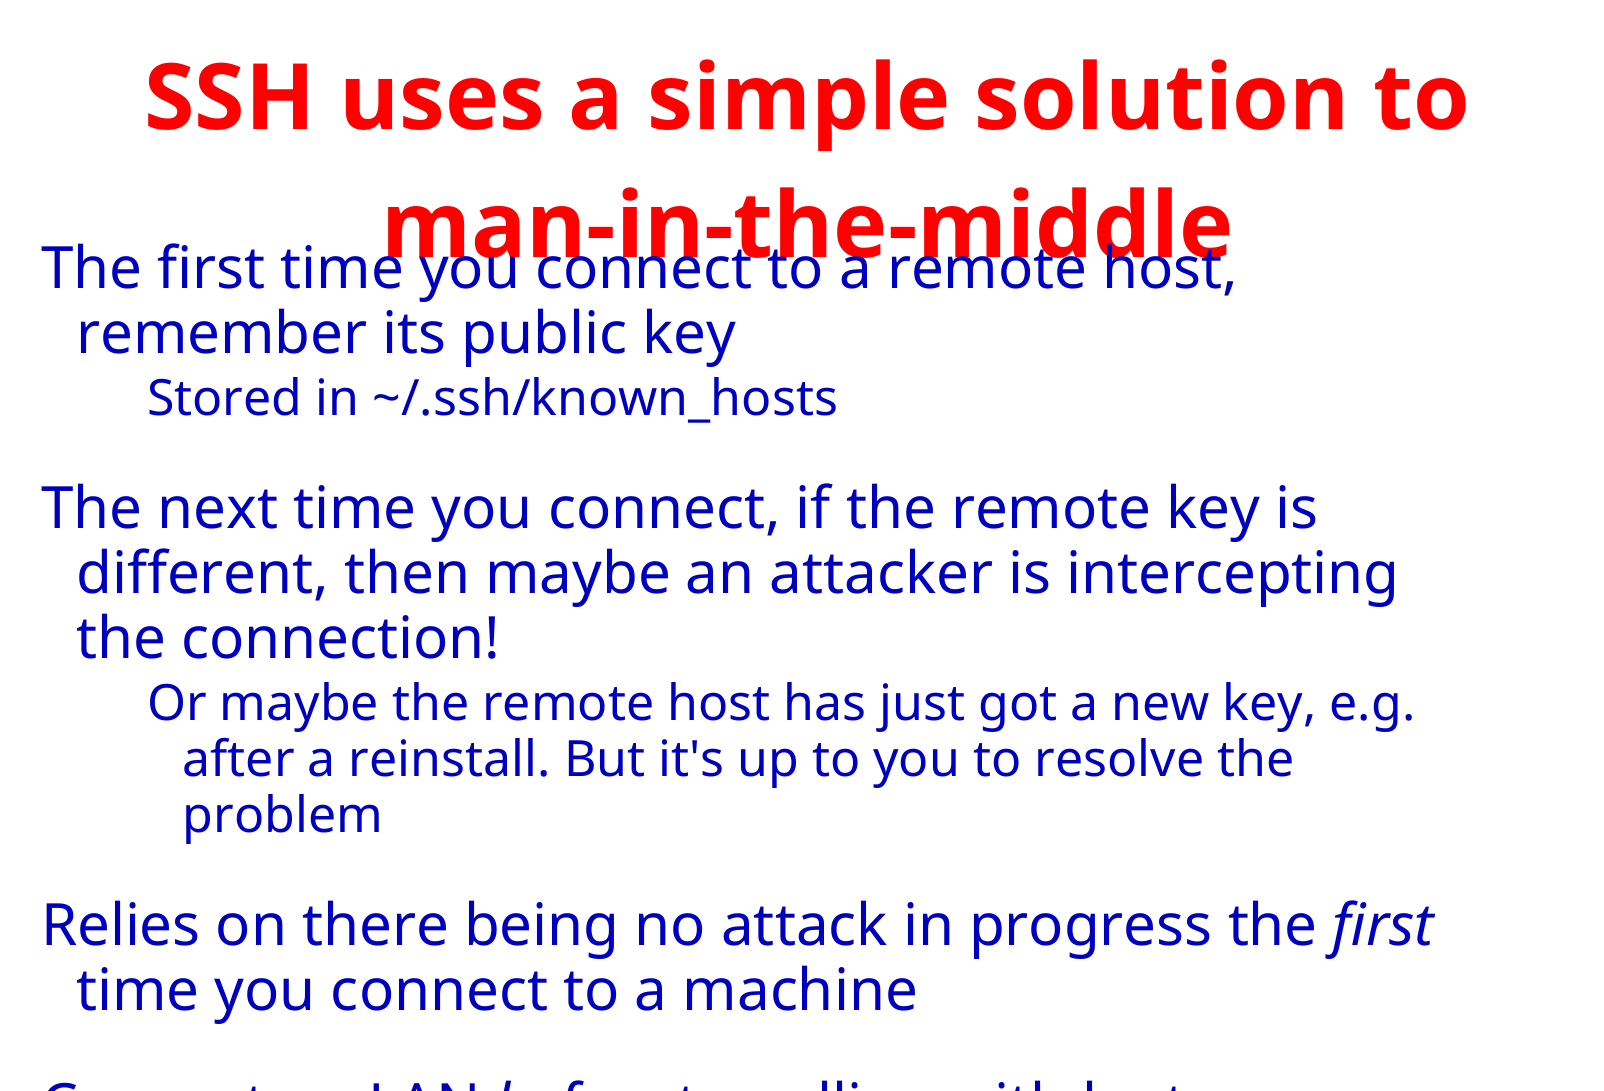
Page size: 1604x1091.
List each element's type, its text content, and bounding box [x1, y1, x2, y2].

list The first time you connect to a remote host, remember its public key Stored in ~/.ssh/known_hosts The next time you connect, if the remote key is different, then maybe an attacker is intercepting the connection! Or maybe the remote host has just got a new key, e.g. after a reinstall. But it's up to you to resolve the problem Relies on there being no attack in progress the first time you connect to a machine Connect on LAN before travelling with laptop [5, 236, 1474, 1062]
title SSH uses a simple solution to man-in-the-middle [132, 29, 1484, 237]
